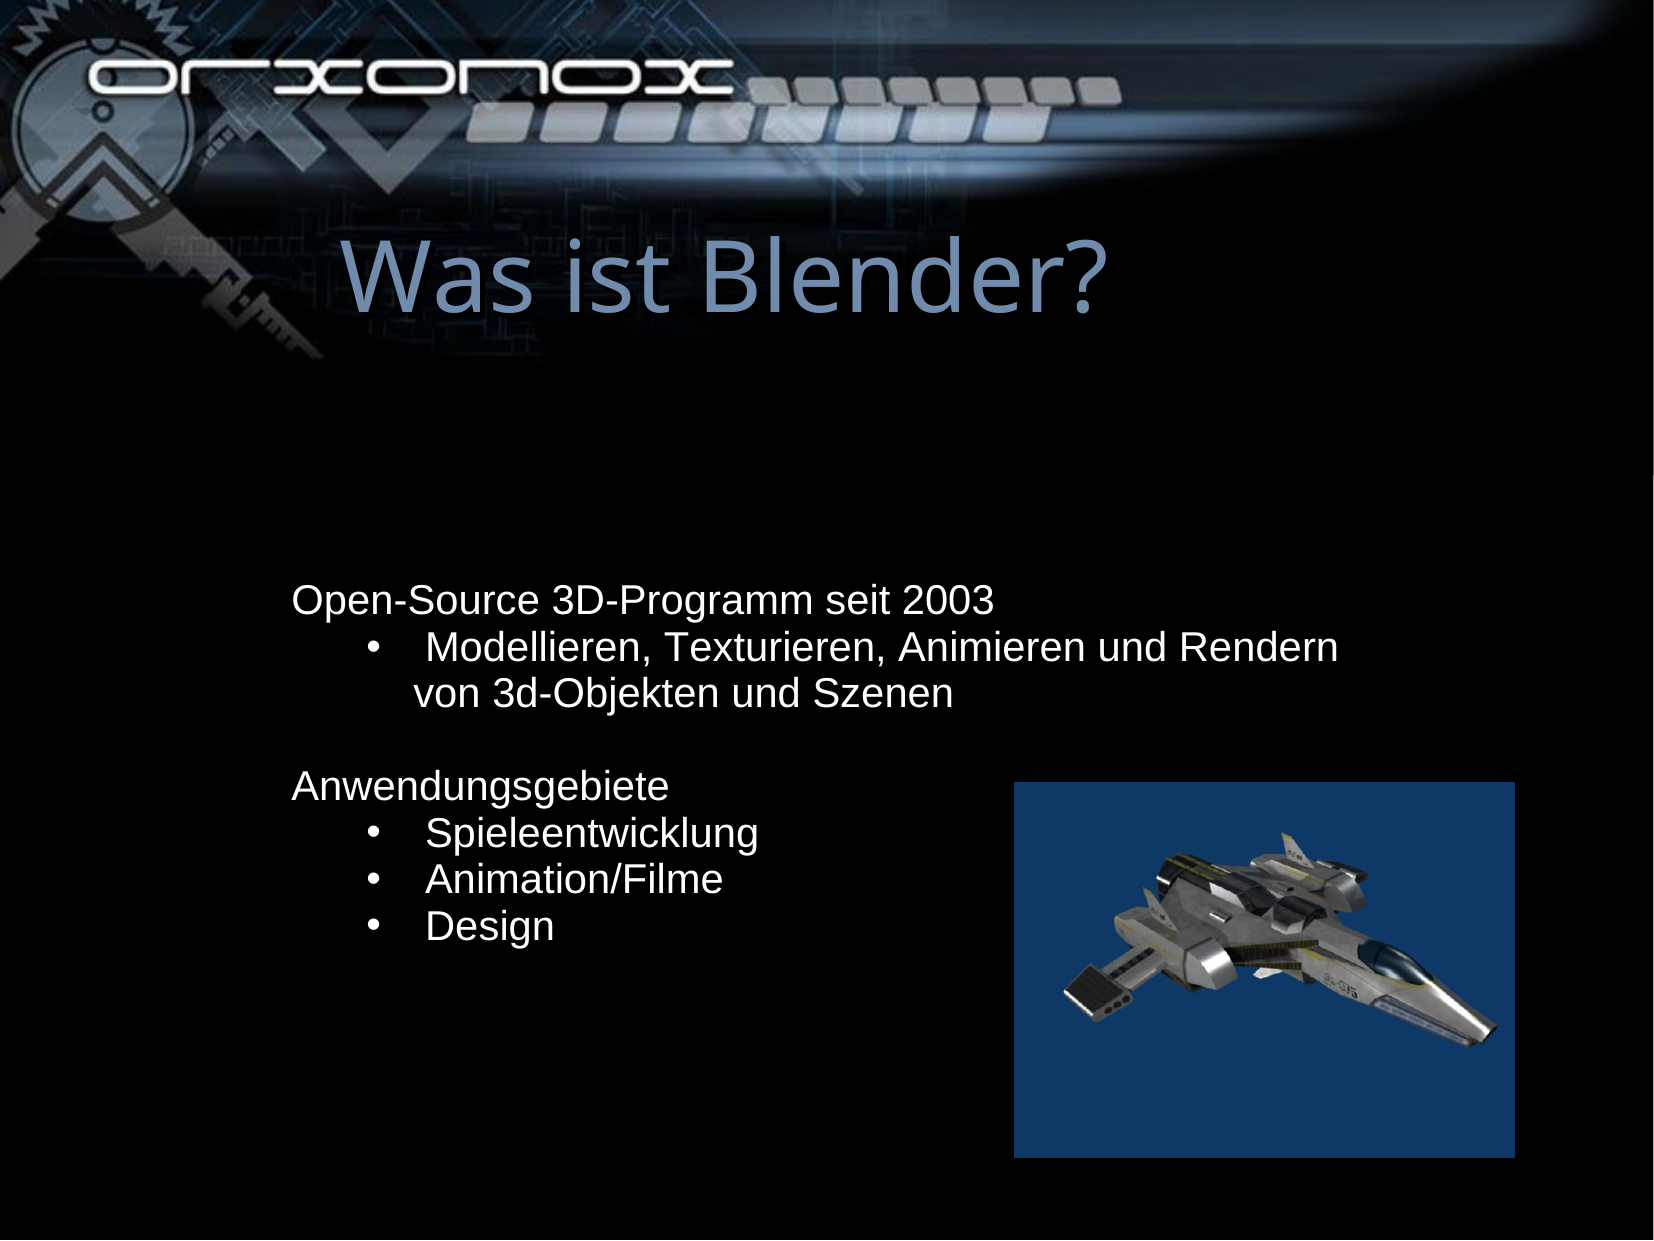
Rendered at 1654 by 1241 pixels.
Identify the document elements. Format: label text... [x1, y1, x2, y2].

picture [1014, 782, 1515, 1158]
picture [0, 0, 1654, 475]
text_box Was ist Blender? [324, 205, 1300, 261]
text_box Open-Source 3D-Programm seit 2003 Modellieren, Texturieren, Animieren und Rendern von 3d-Objekten und Szenen Anwendungsgebiete Spieleentwicklung Animation/Filme Design [276, 520, 1415, 1220]
